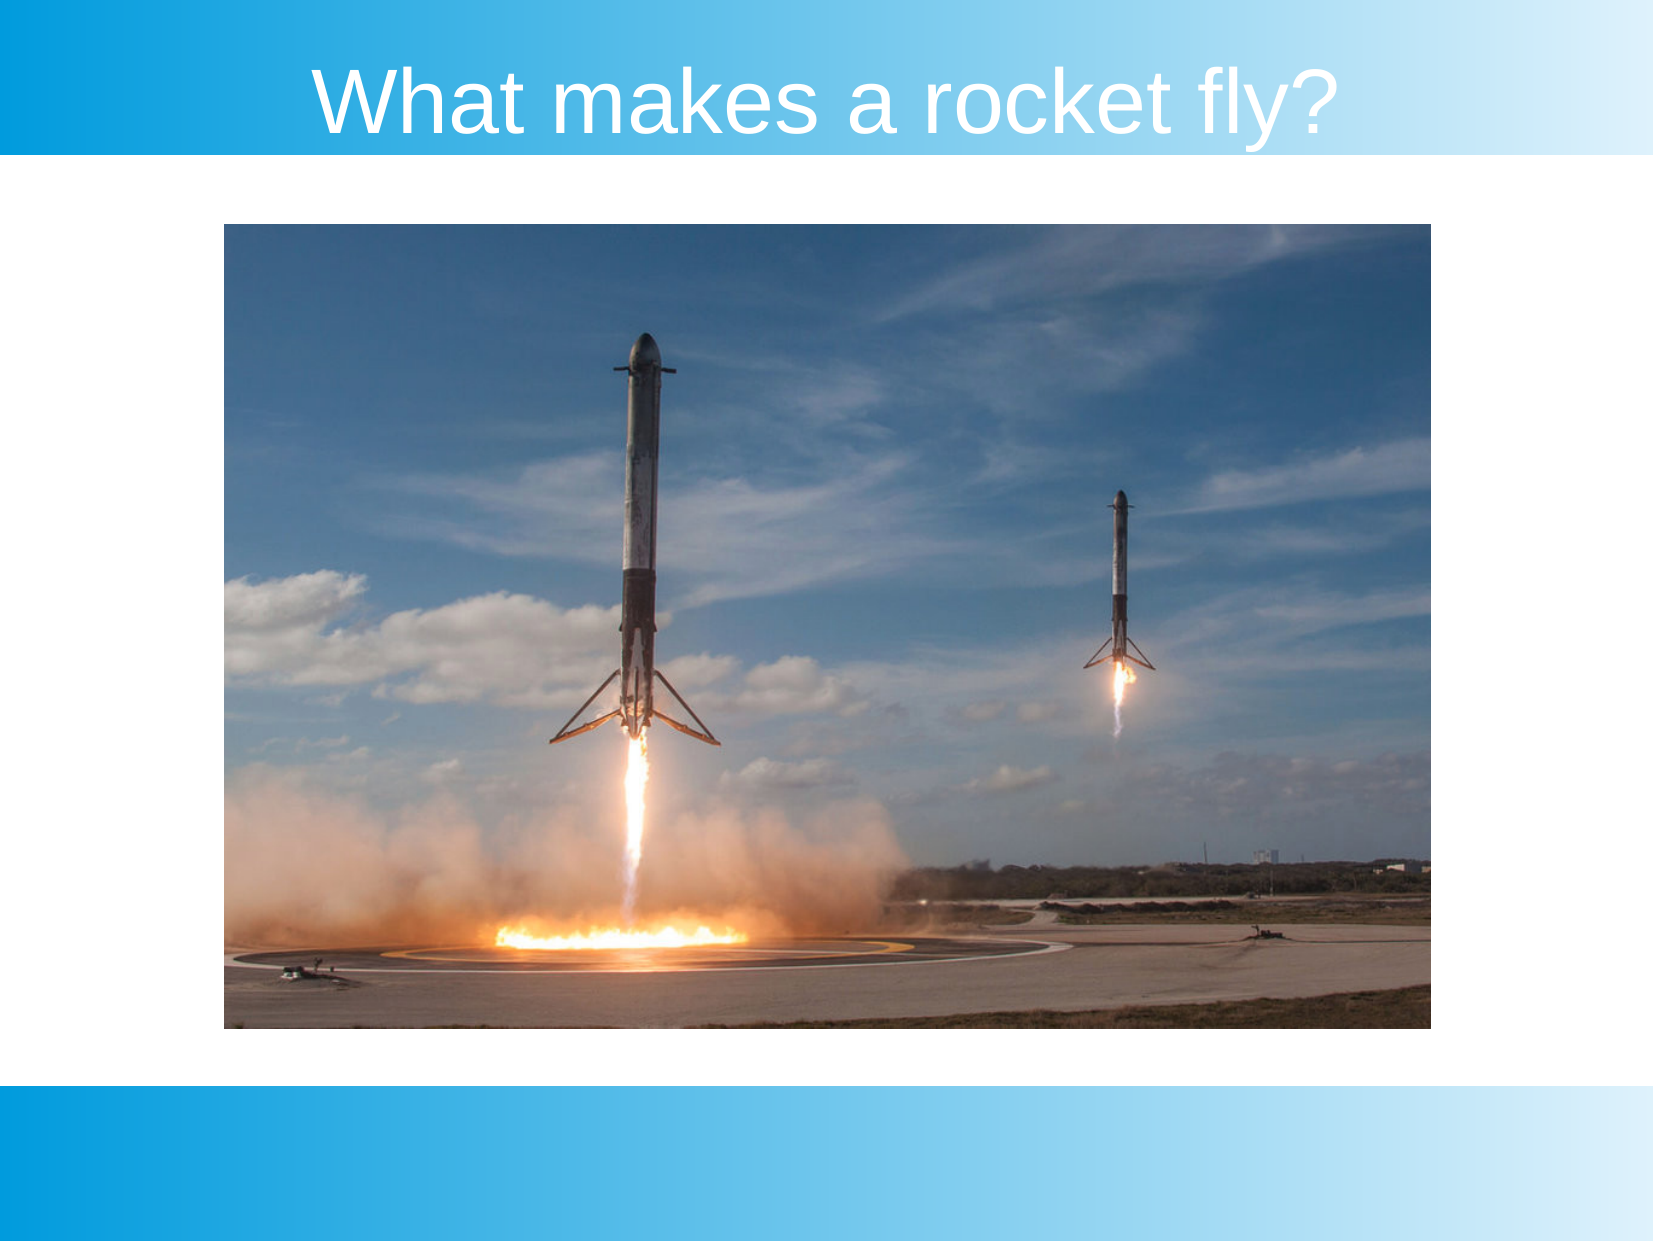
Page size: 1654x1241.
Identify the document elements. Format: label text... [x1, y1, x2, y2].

title What makes a rocket fly? [82, 49, 1571, 155]
picture [224, 224, 1431, 1029]
